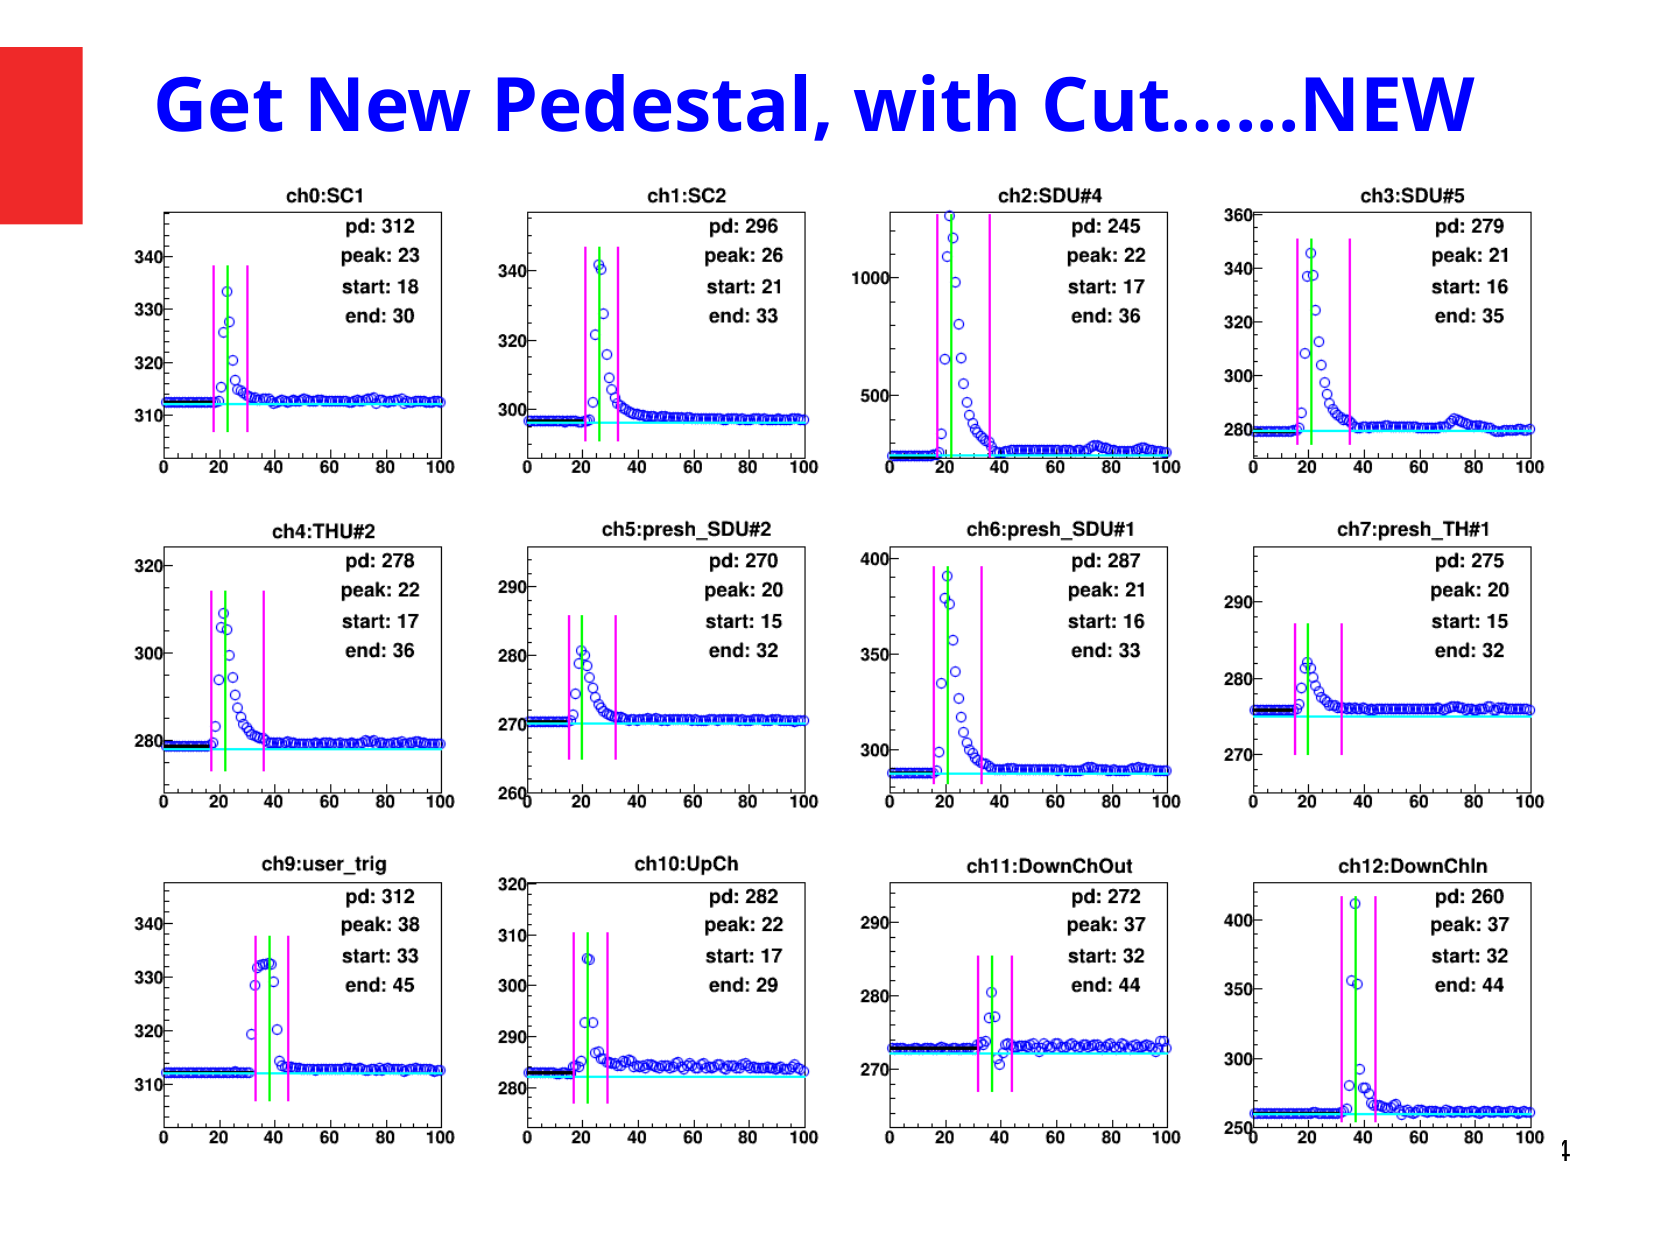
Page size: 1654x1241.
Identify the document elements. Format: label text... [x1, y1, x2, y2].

title Get New Pedestal, with Cut…...NEW [88, 51, 1542, 154]
picture [110, 171, 1562, 1176]
